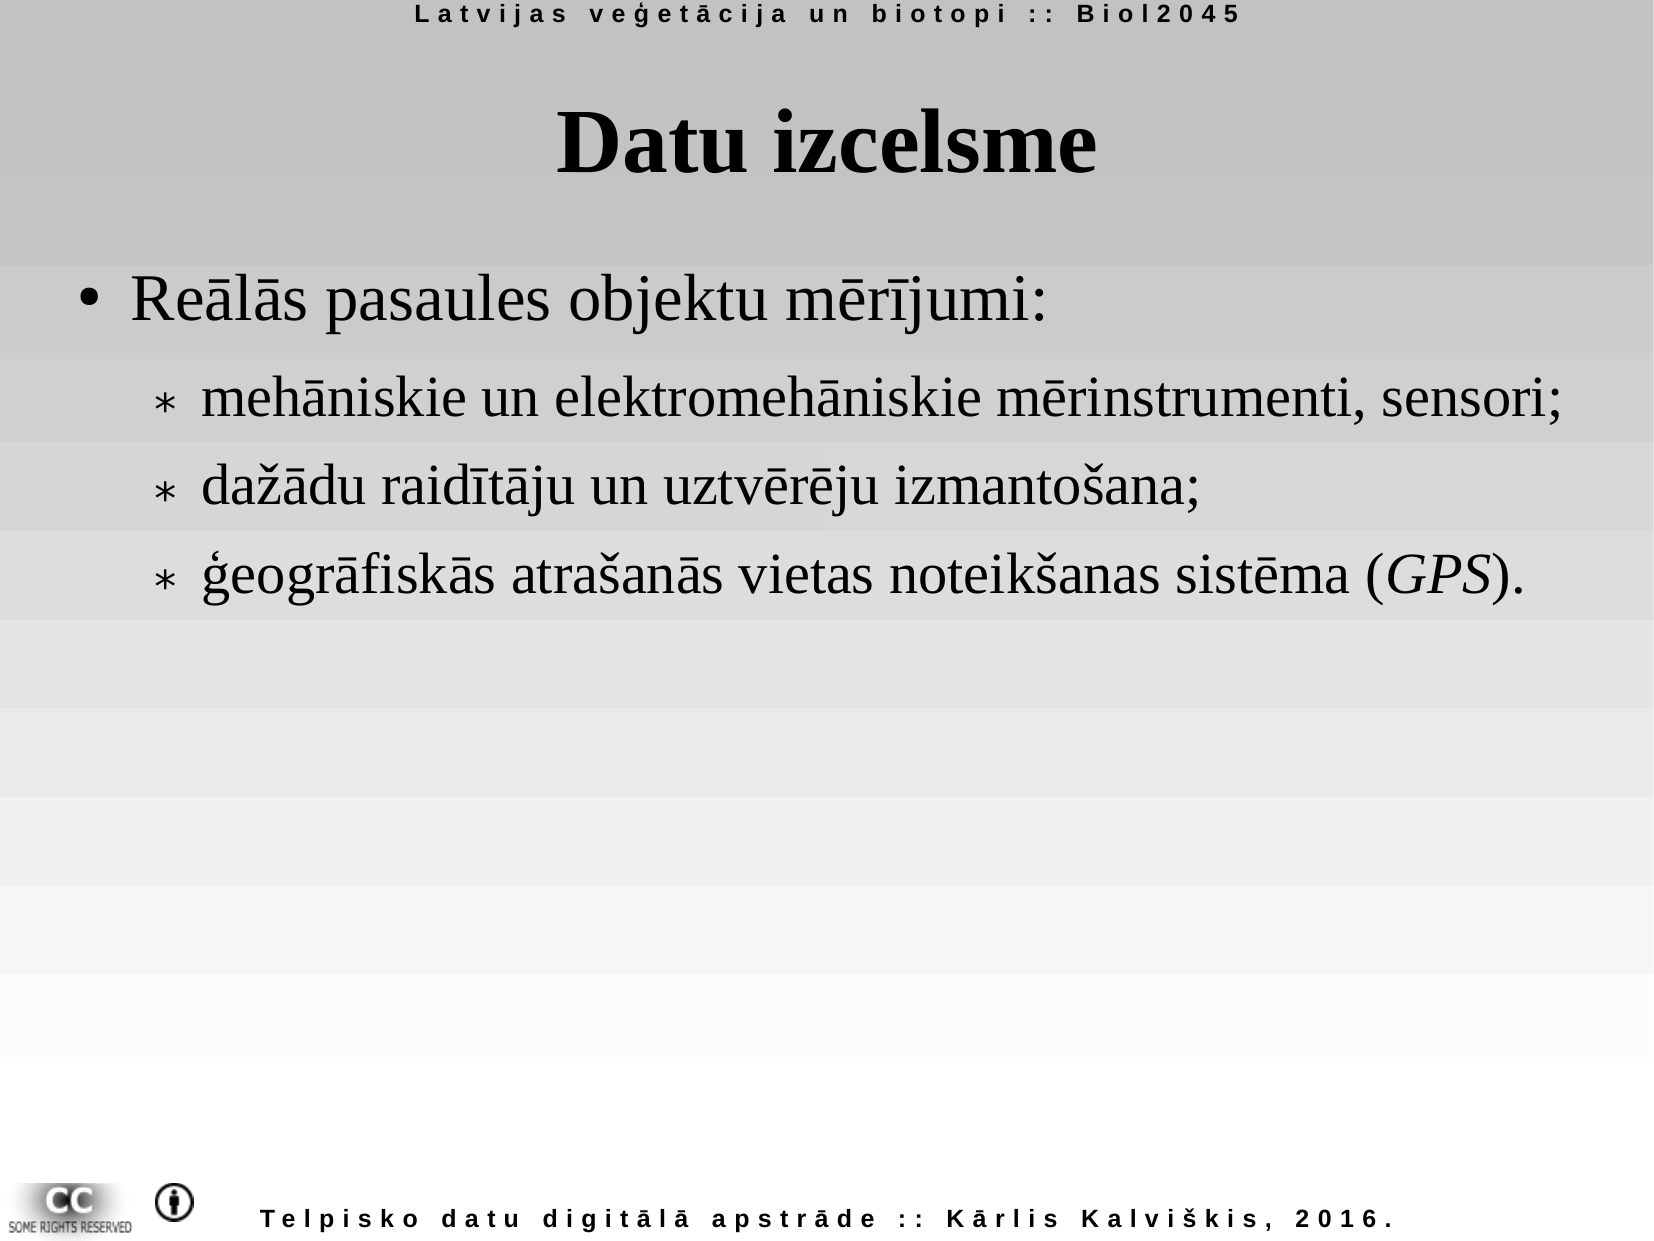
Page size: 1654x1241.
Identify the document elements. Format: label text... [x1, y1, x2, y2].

list Reālās pasaules objektu mērījumi: mehāniskie un elektromehāniskie mērinstrumenti, sensori; dažādu raidītāju un uztvērēju izmantošana; ģeogrāfiskās atrašanās vietas noteikšanas sistēma (GPS). [59, 261, 1596, 1175]
picture [0, 0, 1654, 1241]
title Datu izcelsme [59, 37, 1596, 246]
